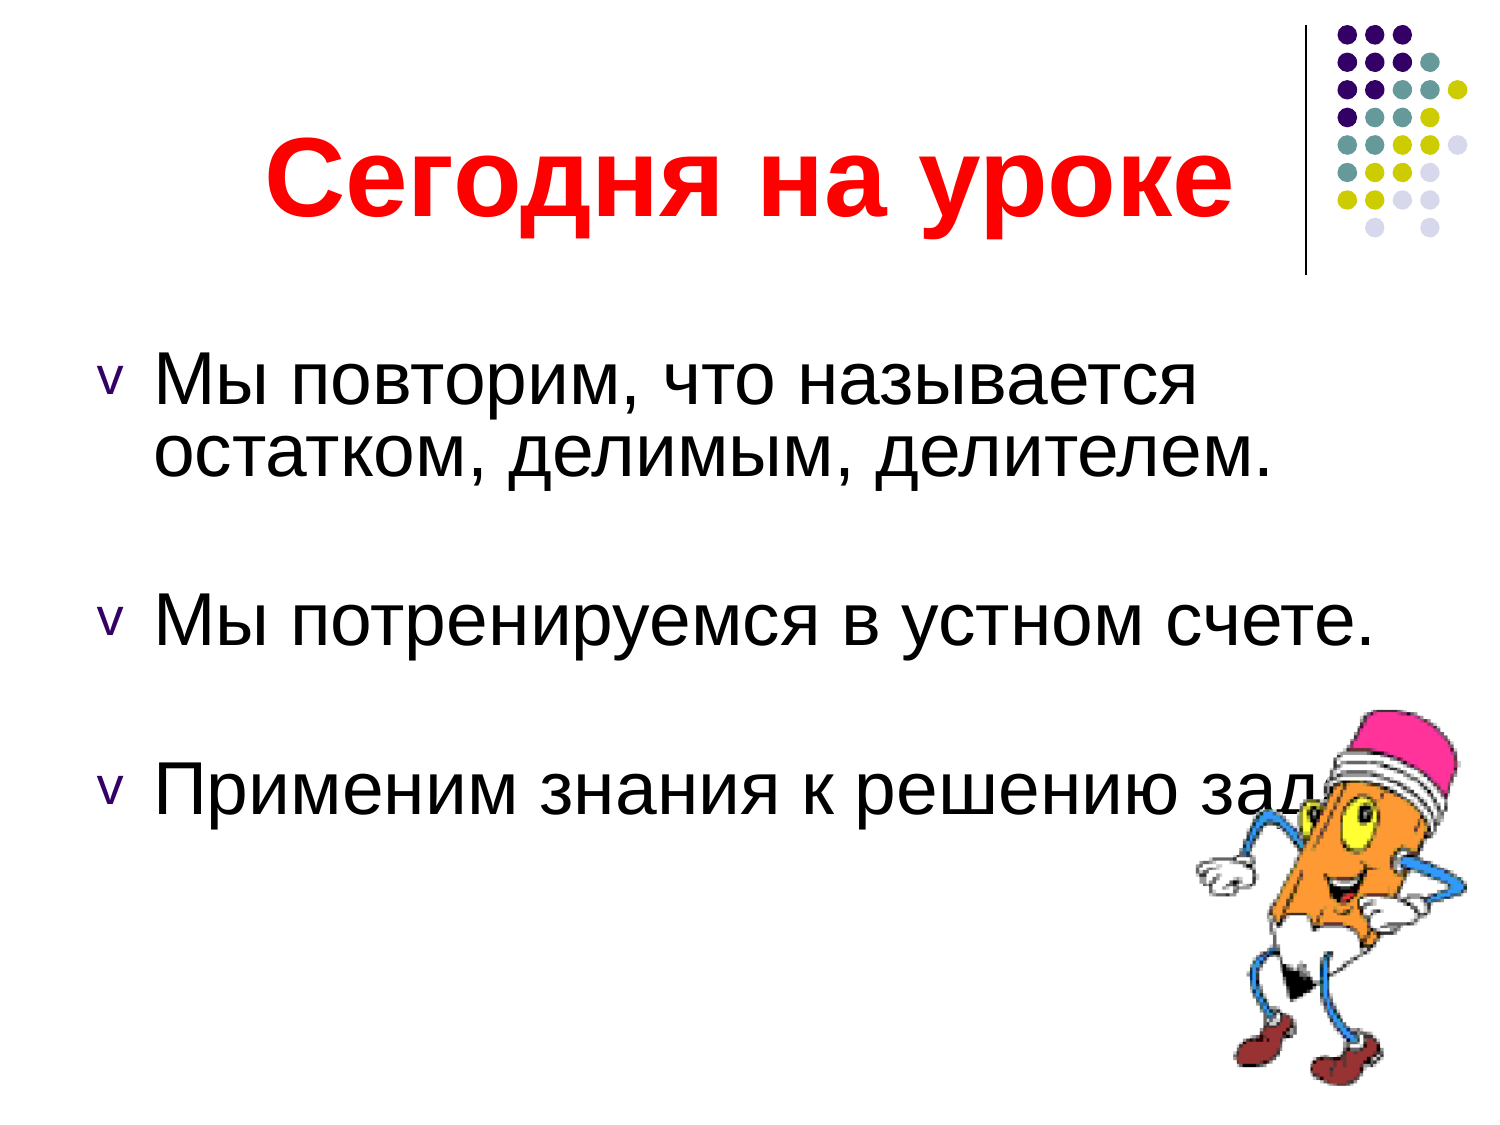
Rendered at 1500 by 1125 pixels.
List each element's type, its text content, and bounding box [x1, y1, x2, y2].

title Сегодня на уроке [100, 42, 1400, 301]
picture [1139, 661, 1500, 1093]
list Мы повторим, что называется остатком, делимым, делителем. Мы потренируемся в устном счете. Применим знания к решению задач. [82, 339, 1442, 984]
